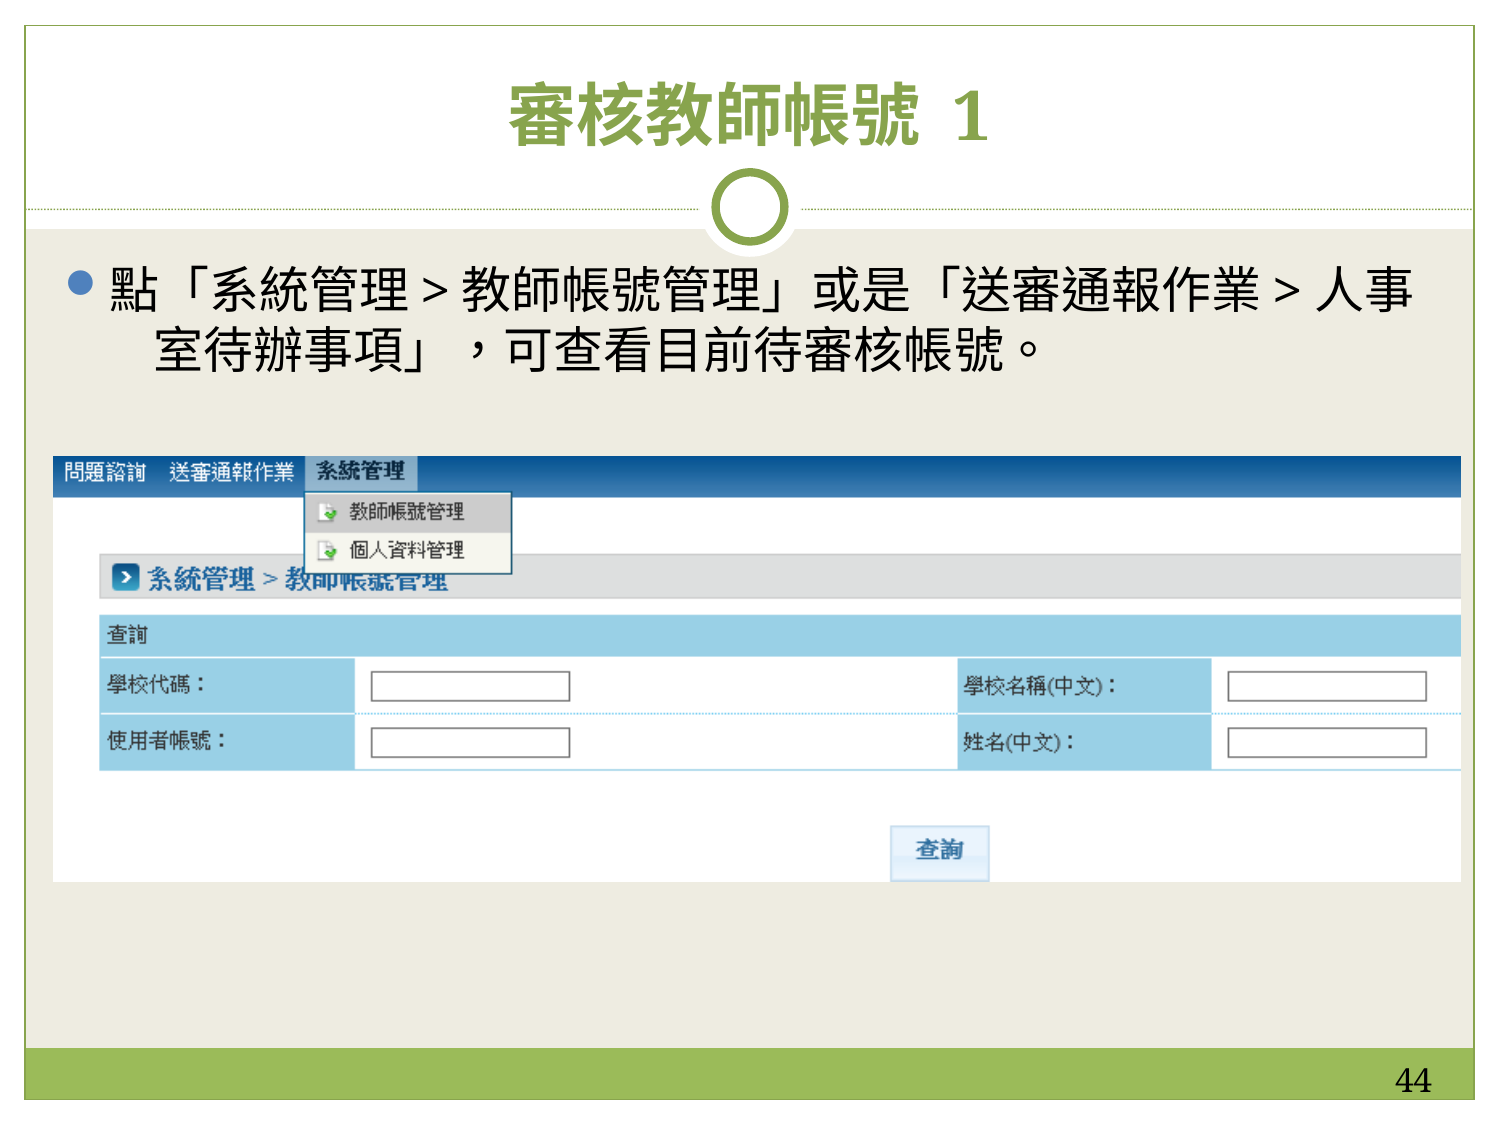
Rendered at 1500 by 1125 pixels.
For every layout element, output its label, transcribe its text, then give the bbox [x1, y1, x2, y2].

title 審核教師帳號 1 [49, 37, 1450, 162]
text_box [1376, 1045, 1452, 1118]
picture [53, 456, 1461, 882]
list 點「系統管理>教師帳號管理」或是「送審通報作業>人事室待辦事項」，可查看目前待審核帳號。 [49, 250, 1445, 1001]
